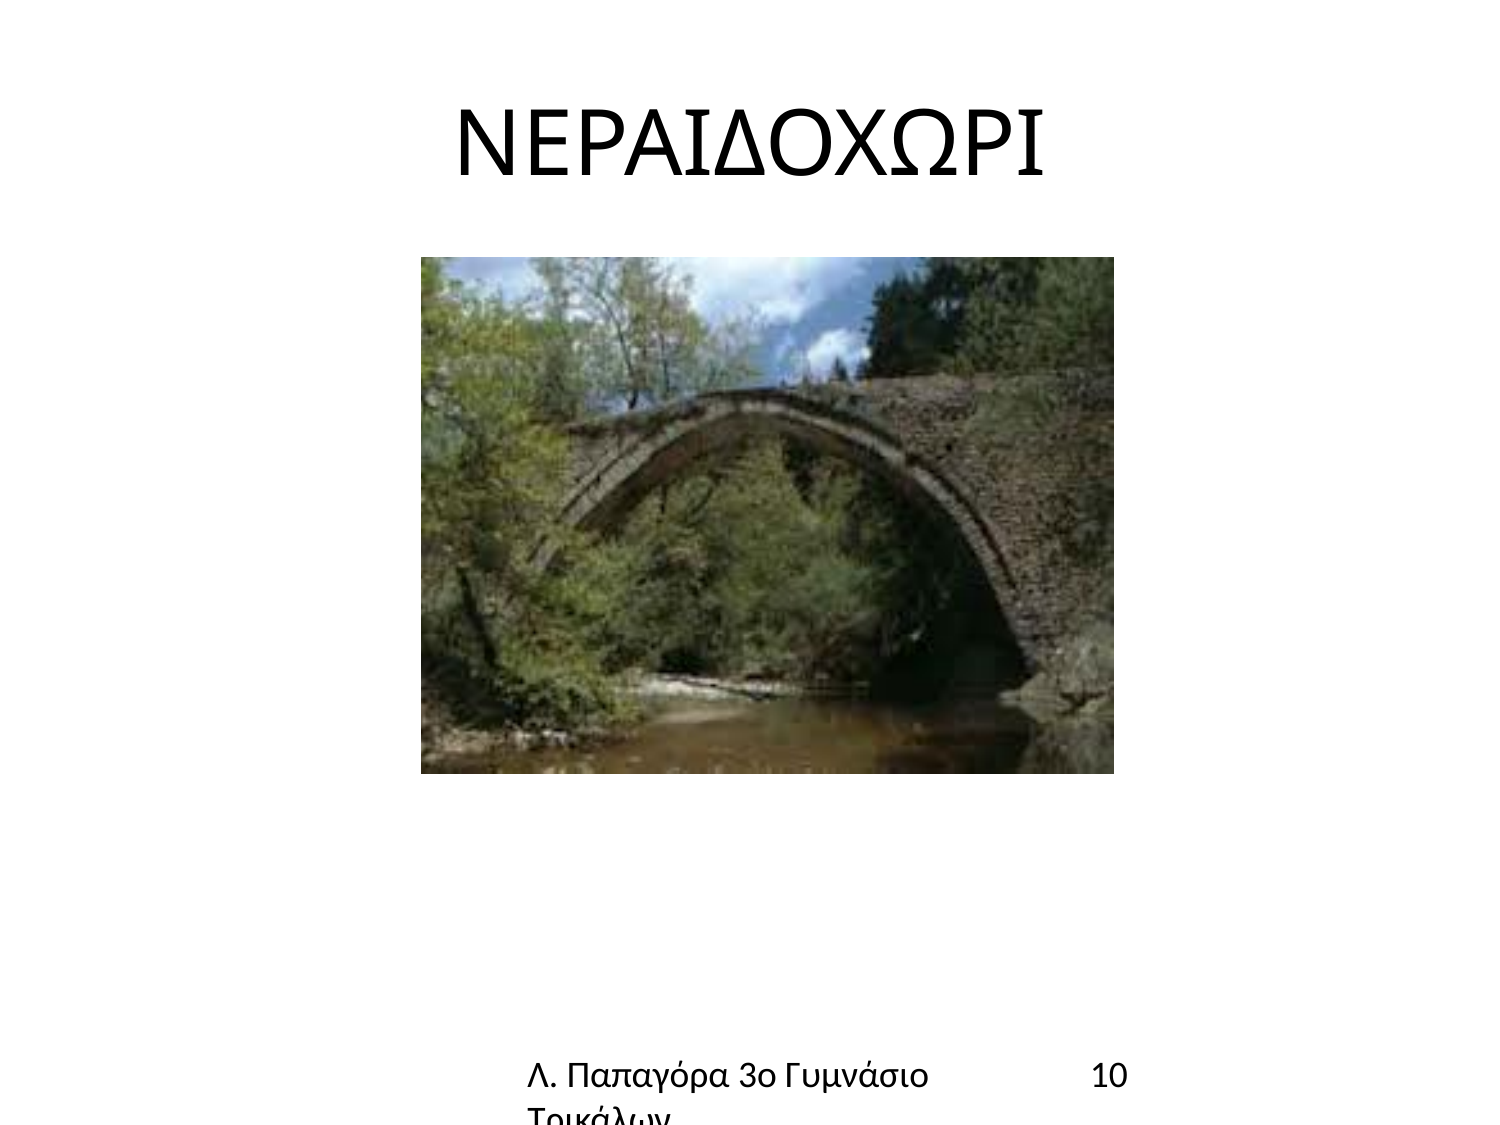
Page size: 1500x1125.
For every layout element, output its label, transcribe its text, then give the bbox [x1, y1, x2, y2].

title ΝΕΡΑΙΔΟΧΩΡΙ [75, 45, 1425, 233]
footer Λ. Παπαγόρα 3ο Γυμνάσιο Τρικάλων [512, 1042, 988, 1103]
slide_number <αριθμός> [1074, 1042, 1425, 1103]
picture [421, 257, 1114, 774]
